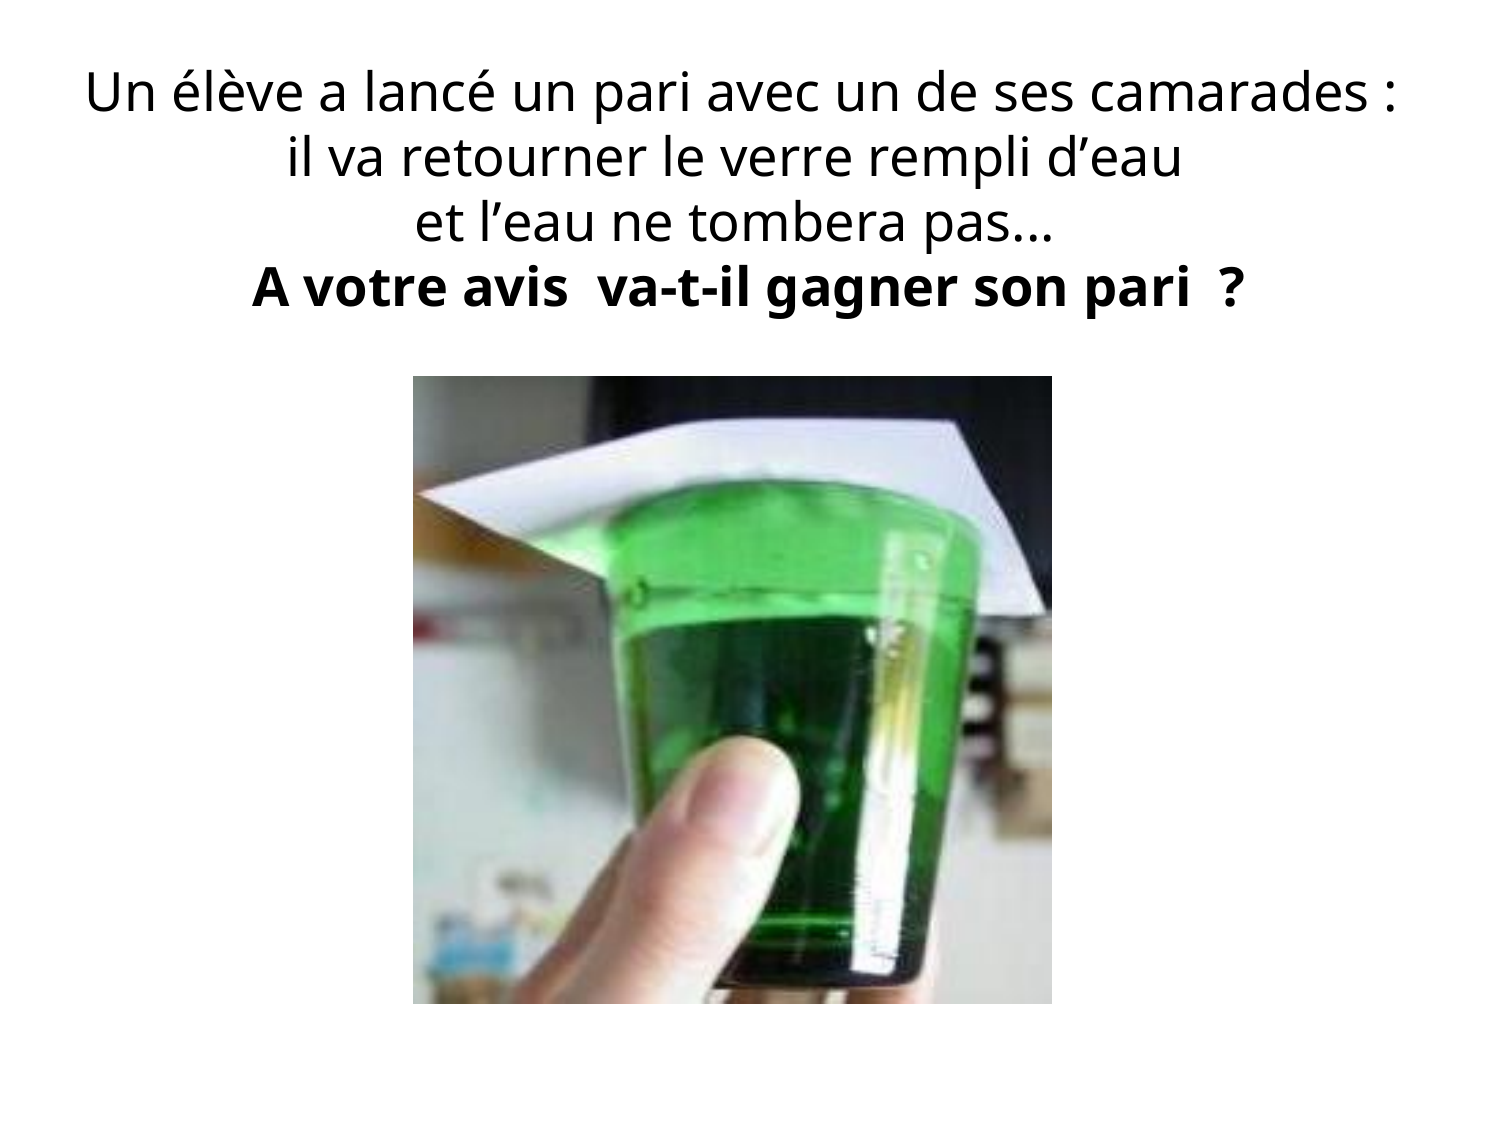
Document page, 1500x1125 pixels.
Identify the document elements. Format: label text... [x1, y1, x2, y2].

picture [413, 376, 1052, 1004]
title Un élève a lancé un pari avec un de ses camarades : il va retourner le verre rempli d’eau et l’eau ne tombera pas... A votre avis va-t-il gagner son pari ? [67, 49, 1418, 325]
